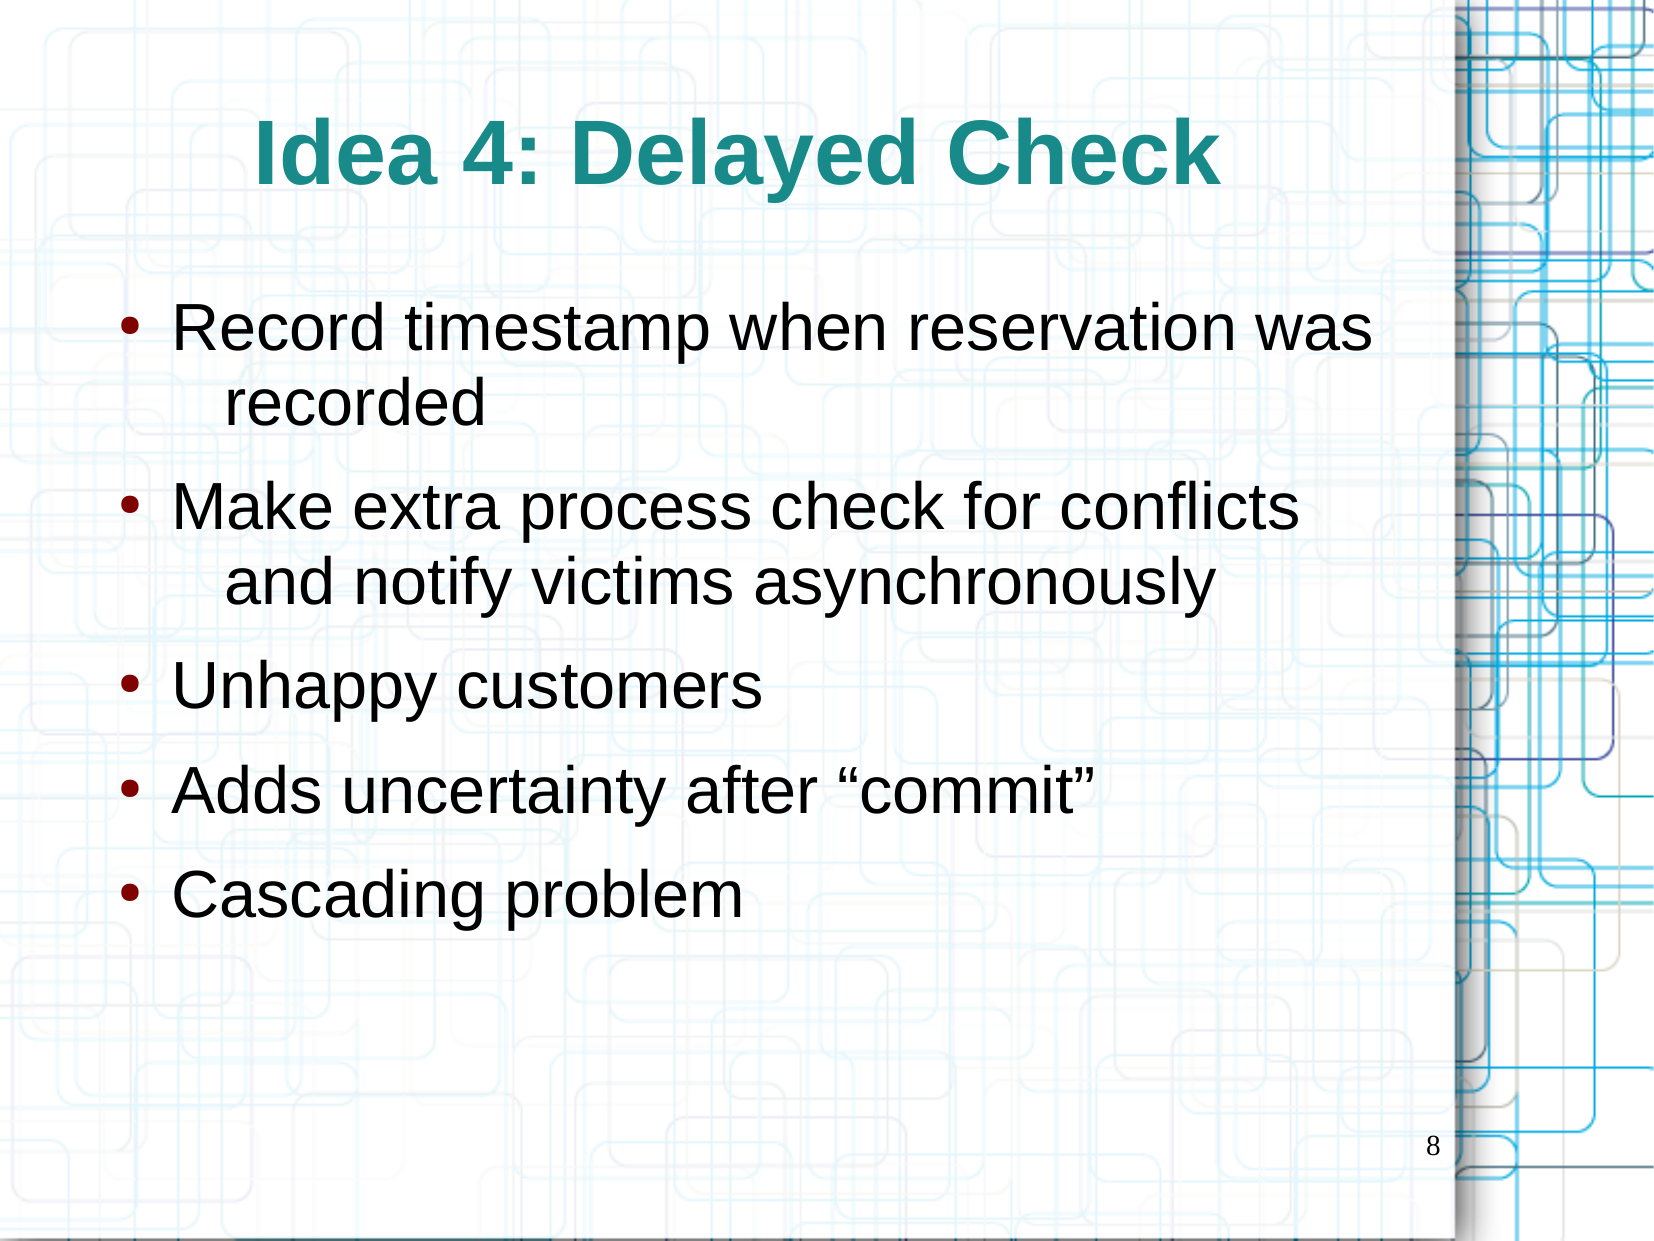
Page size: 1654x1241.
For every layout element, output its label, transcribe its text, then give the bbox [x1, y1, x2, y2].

list Record timestamp when reservation was recorded Make extra process check for conflicts and notify victims asynchronously Unhappy customers Adds uncertainty after “commit” Cascading problem [82, 290, 1418, 1094]
picture [0, 0, 1654, 1241]
title Idea 4: Delayed Check [59, 56, 1418, 250]
